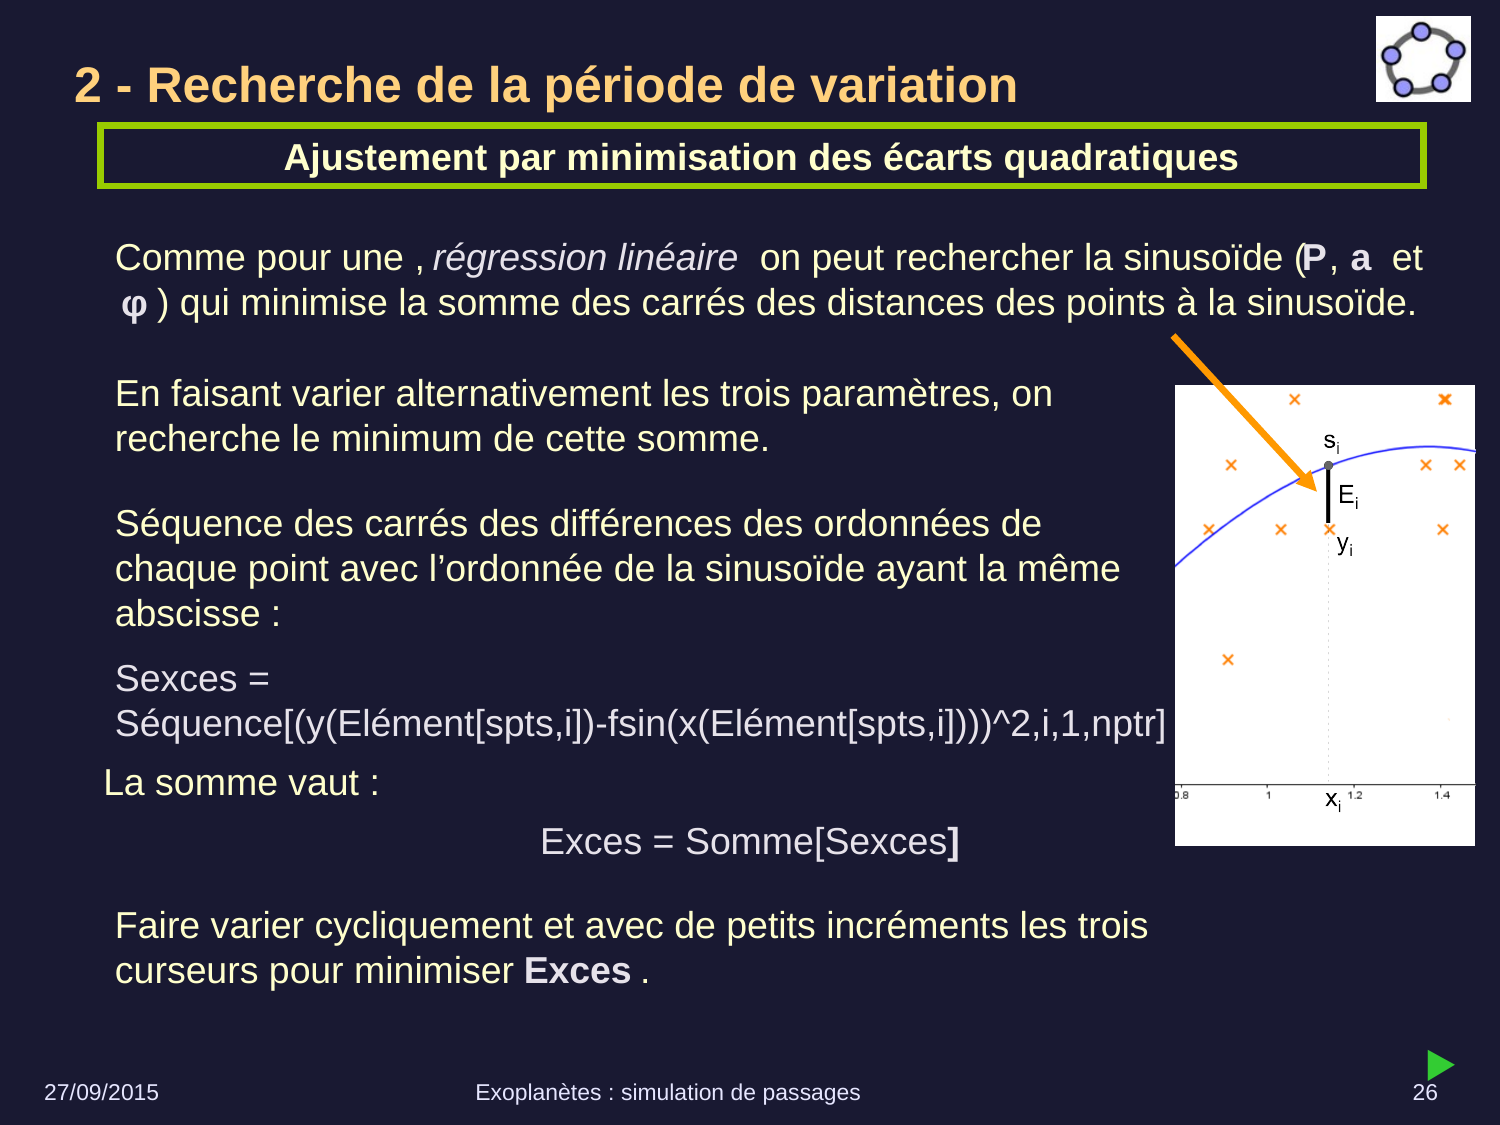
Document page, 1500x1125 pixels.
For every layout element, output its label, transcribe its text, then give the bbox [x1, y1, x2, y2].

text_box En faisant varier alternativement les trois paramètres, on recherche le minimum de cette somme. [100, 361, 1164, 468]
text_box φ [106, 271, 163, 332]
text_box Sexces = Séquence[(y(Elément[spts,i])-fsin(x(Elément[spts,i])))^2,i,1,nptr] [100, 646, 1175, 750]
text_box 2 - Recherche de la période de variation [59, 44, 1383, 120]
text_box P [1287, 225, 1335, 286]
text_box Exces [509, 938, 647, 1000]
text_box a [1335, 225, 1387, 286]
picture [1376, 16, 1471, 102]
text_box Séquence des carrés des différences des ordonnées de chaque point avec l’ordonnée de la sinusoïde ayant la même abscisse : [100, 491, 1152, 643]
text_box régression linéaire [418, 225, 754, 286]
text_box Comme pour une , on peut rechercher la sinusoïde ( , et ) qui minimise la somme des carrés des distances des points à la sinusoïde. [100, 225, 1447, 331]
picture [1175, 385, 1476, 847]
text_box Exces = Somme[Sexces] [88, 809, 1412, 870]
text_box  [1409, 1034, 1475, 1096]
text_box La somme vaut : [88, 750, 1175, 809]
text_box Ajustement par minimisation des écarts quadratiques [100, 125, 1424, 186]
text_box Faire varier cycliquement et avec de petits incréments les trois curseurs pour minimiser . [100, 893, 1188, 999]
